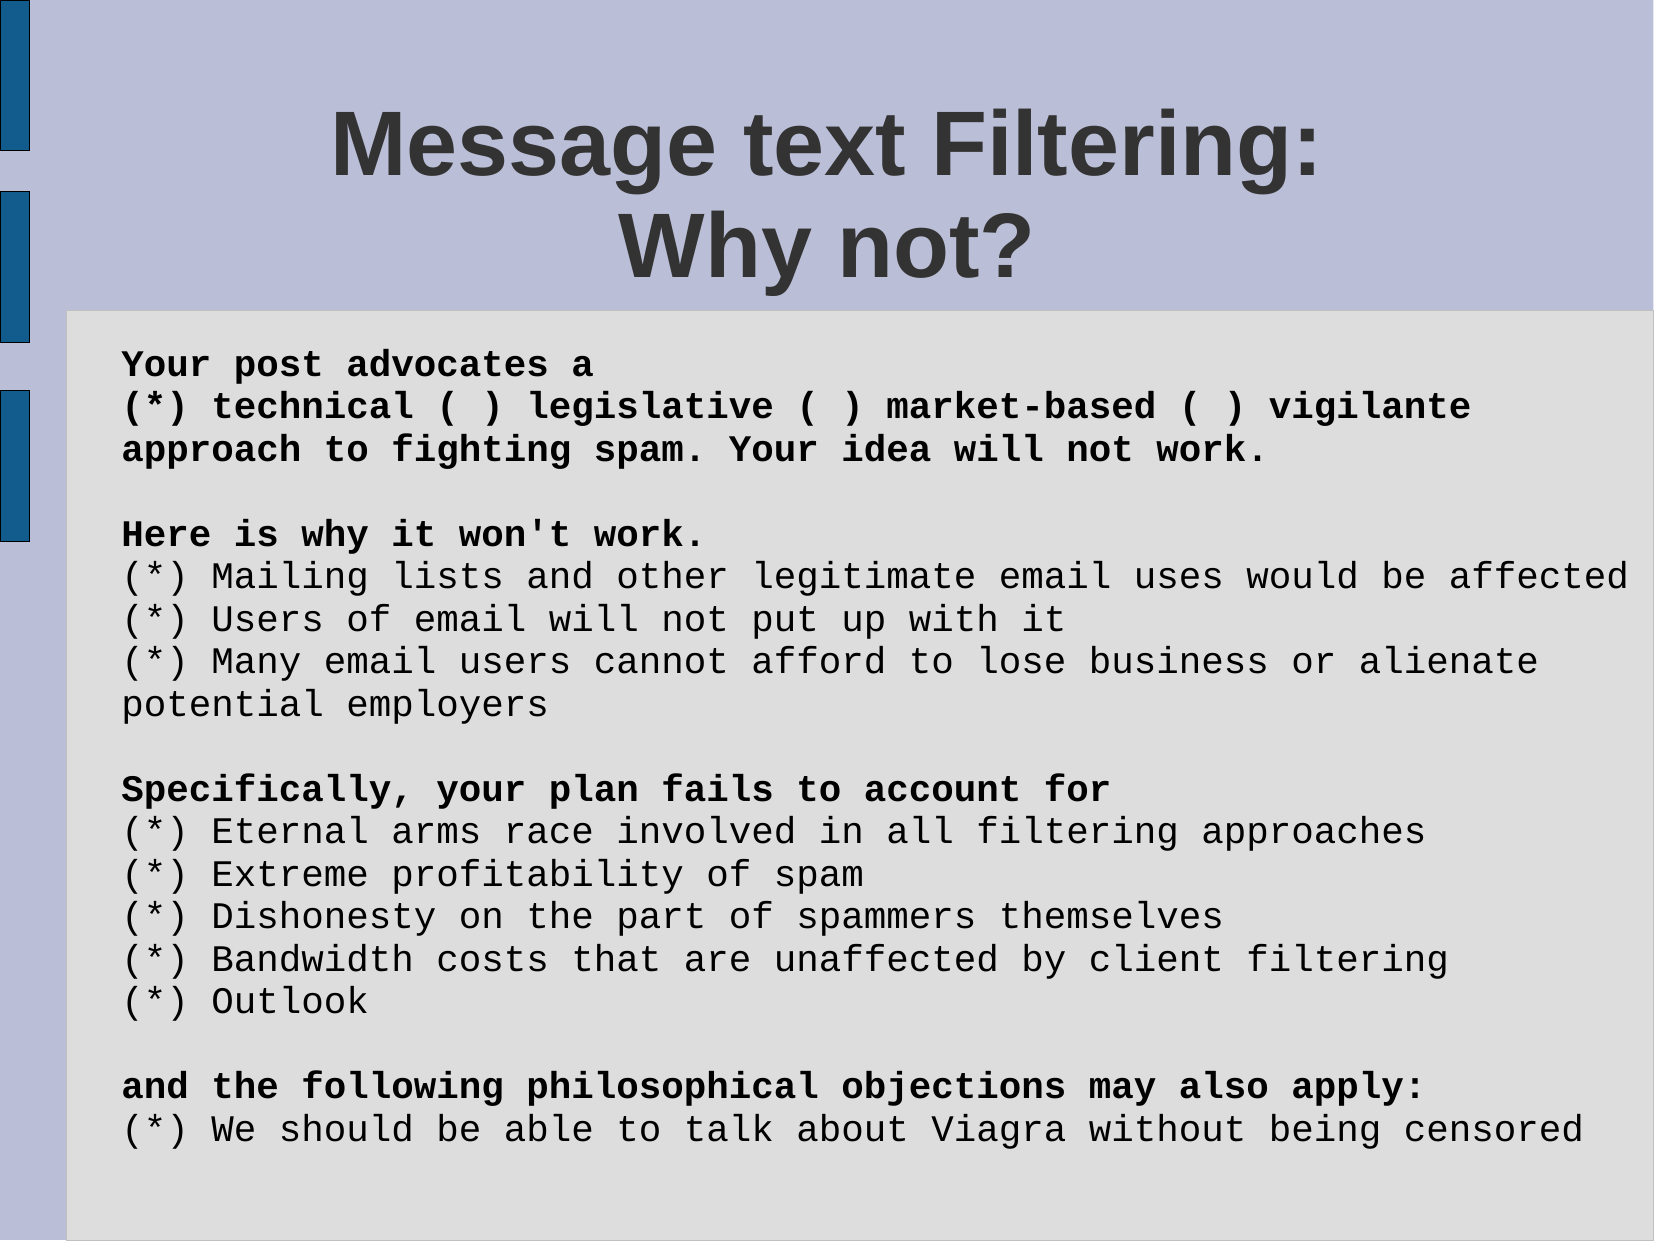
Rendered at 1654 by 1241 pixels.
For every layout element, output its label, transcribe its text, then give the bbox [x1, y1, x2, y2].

list Your post advocates a (*) technical ( ) legislative ( ) market-based ( ) vigilante approach to fighting spam. Your idea will not work. Here is why it won't work. (*) Mailing lists and other legitimate email uses would be affected (*) Users of email will not put up with it (*) Many email users cannot afford to lose business or alienate potential employers Specifically, your plan fails to account for (*) Eternal arms race involved in all filtering approaches (*) Extreme profitability of spam (*) Dishonesty on the part of spammers themselves (*) Bandwidth costs that are unaffected by client filtering (*) Outlook and the following philosophical objections may also apply: (*) We should be able to talk about Viagra without being censored [121, 344, 1654, 1196]
title Message text Filtering: Why not? [121, 87, 1534, 302]
